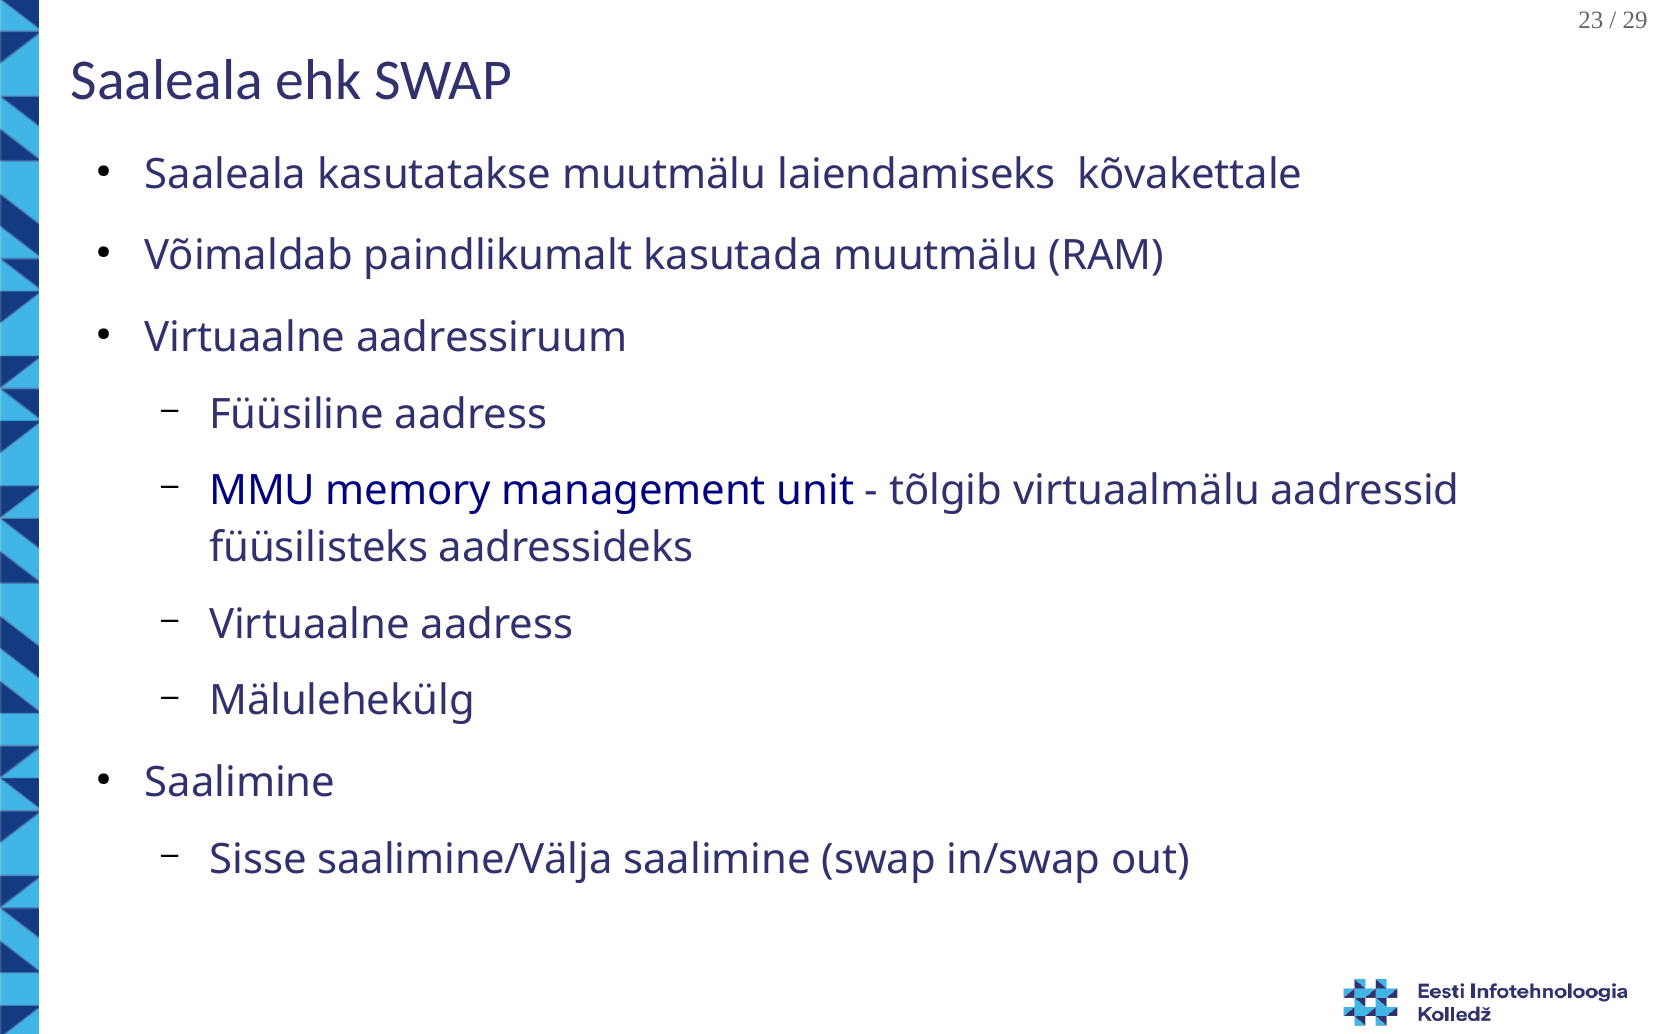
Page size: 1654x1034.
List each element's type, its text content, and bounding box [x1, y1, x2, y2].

list Saaleala kasutatakse muutmälu laiendamiseks kõvakettale Võimaldab paindlikumalt kasutada muutmälu (RAM) Virtuaalne aadressiruum Füüsiline aadress MMU memory management unit - tõlgib virtuaalmälu aadressid füüsilisteks aadressideks Virtuaalne aadress Mälulehekülg Saalimine Sisse saalimine/Välja saalimine (swap in/swap out) [80, 143, 1536, 886]
title Saaleala ehk SWAP [70, 41, 1630, 130]
